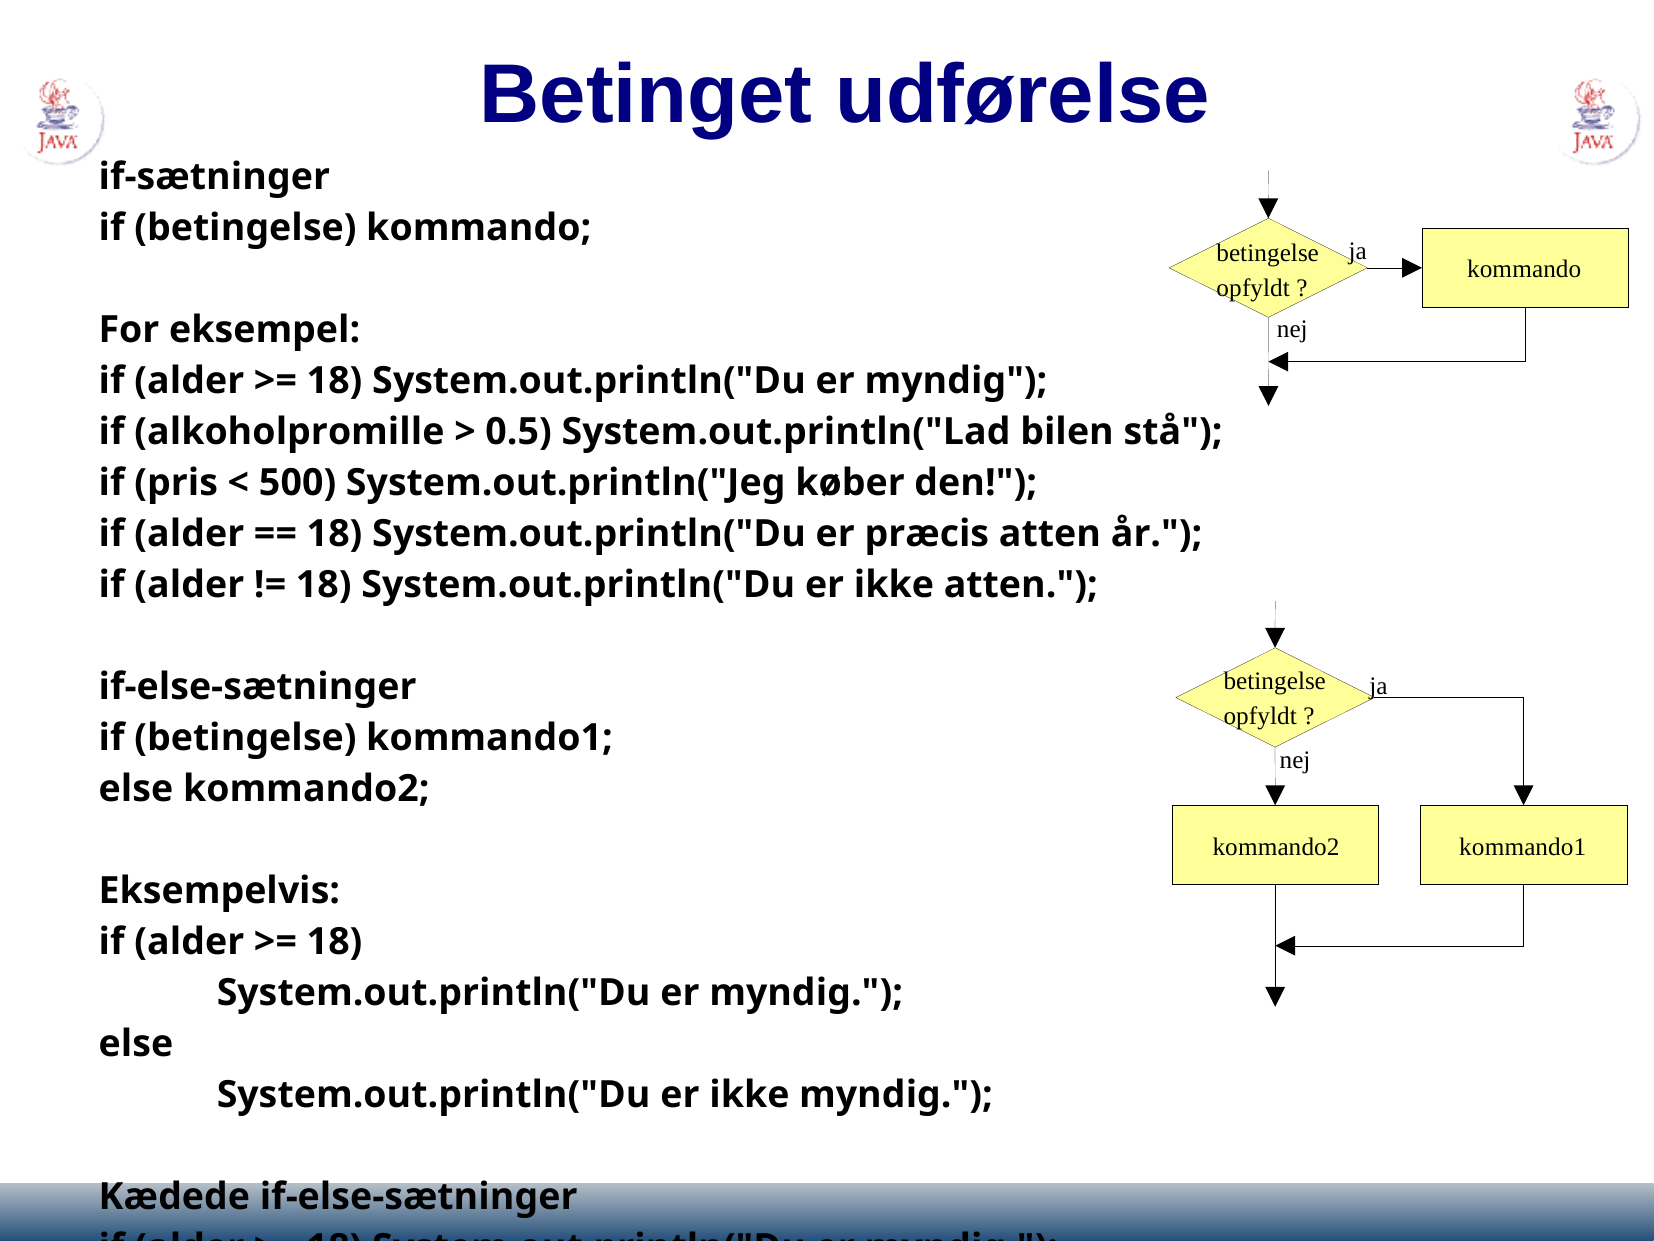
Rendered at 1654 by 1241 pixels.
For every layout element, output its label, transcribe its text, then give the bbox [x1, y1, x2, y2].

picture [1545, 71, 1645, 149]
text_box if-sætninger if (betingelse) kommando; For eksempel: if (alder >= 18) System.out.println("Du er myndig"); if (alkoholpromille > 0.5) System.out.println("Lad bilen stå"); if (pris < 500) System.out.println("Jeg køber den!"); if (alder == 18) System.out.println("Du er præcis atten år."); if (alder != 18) System.out.println("Du er ikke atten."); if-else-sætninger if (betingelse) kommando1; else kommando2; Eksempelvis: if (alder >= 18) System.out.println("Du er myndig."); else System.out.println("Du er ikke myndig."); Kædede if-else-sætninger if (alder >= 18) System.out.println("Du er myndig."); else if (alder >= 13) System.out.println("Du er teenager og ikke myndig."); else if (alder >= 2) System.out.println("Du er et barn og ikke myndig."); else System.out.println("Du er et spædbarn!"); [98, 149, 1654, 1241]
chart [1160, 590, 1634, 1013]
picture [10, 71, 109, 169]
title Betinget udførelse [156, 0, 1534, 149]
